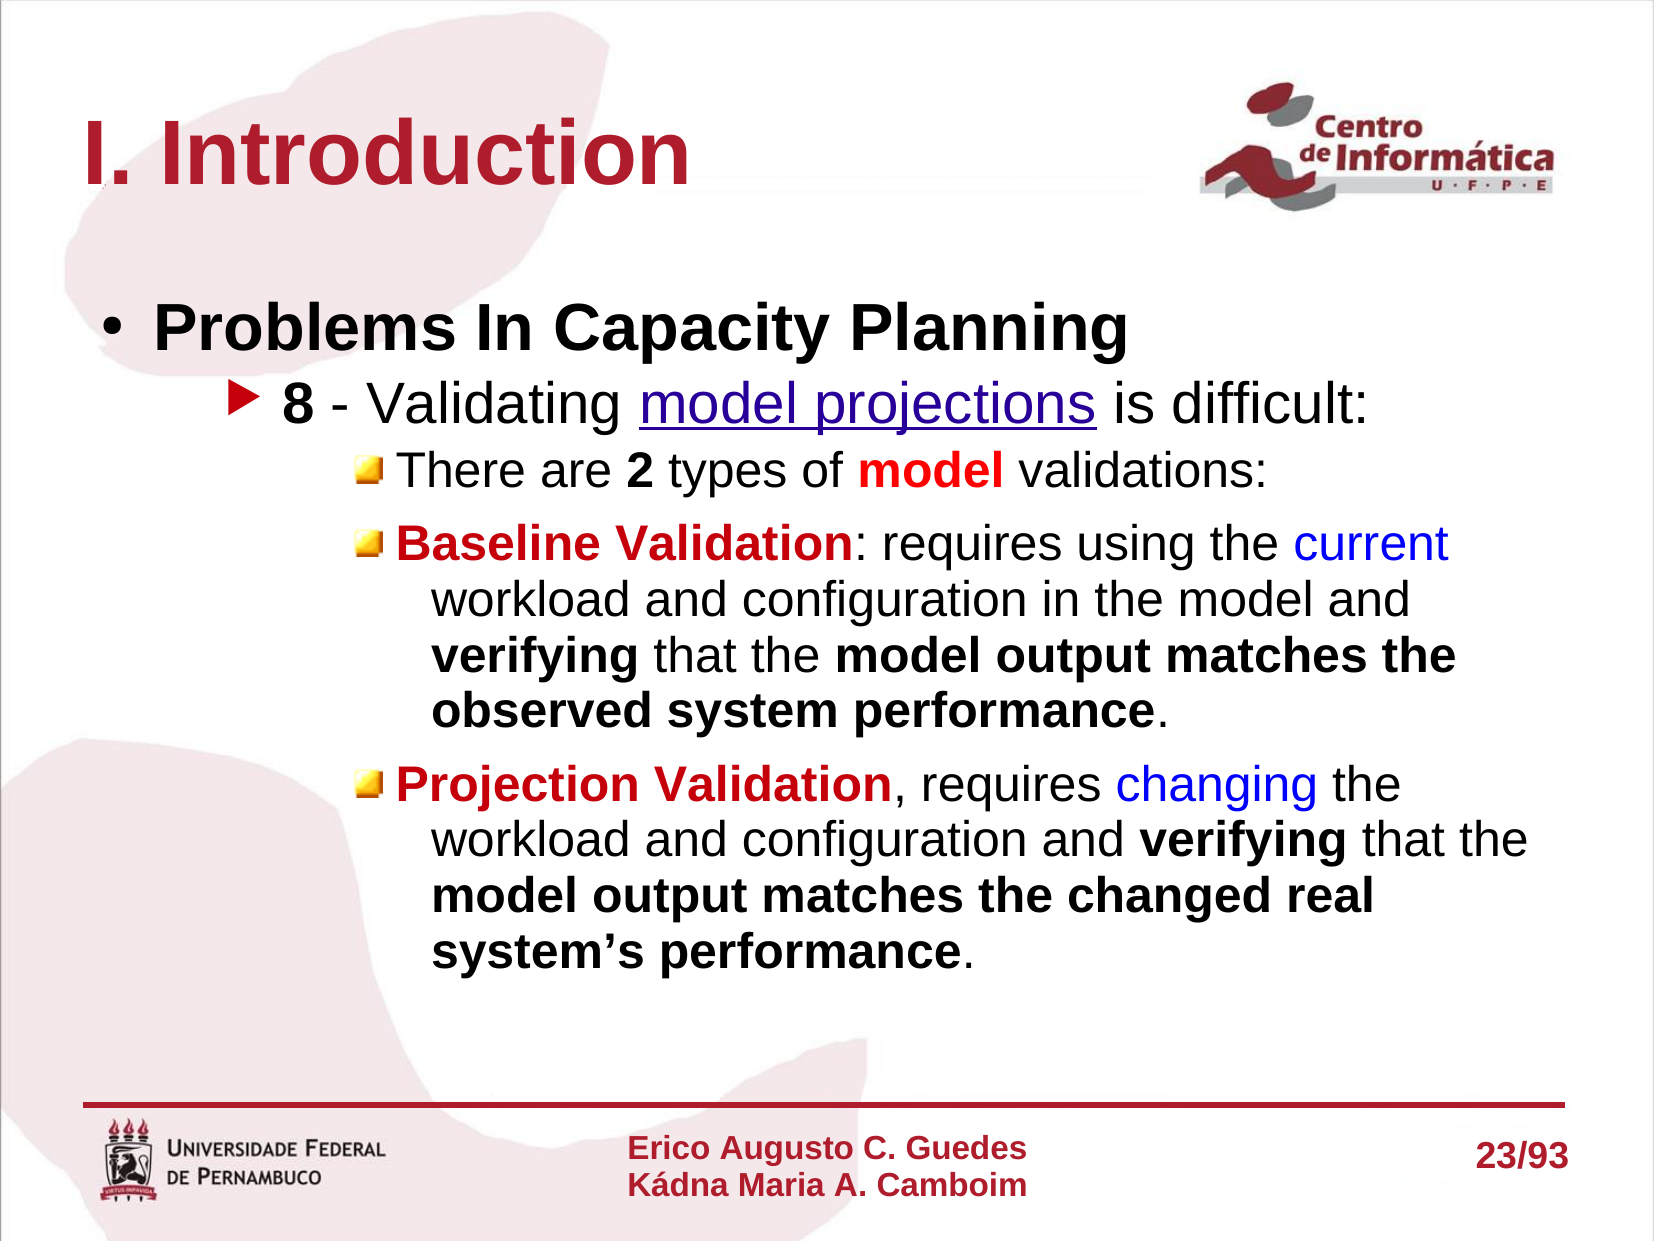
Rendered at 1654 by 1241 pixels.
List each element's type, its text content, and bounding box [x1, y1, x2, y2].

picture [0, 0, 1654, 1241]
title I. Introduction [82, 56, 1571, 250]
list Problems In Capacity Planning 8 - Validating model projections is difficult: There are 2 types of model validations: Baseline Validation: requires using the current workload and configuration in the model and verifying that the model output matches the observed system performance. Projection Validation, requires changing the workload and configuration and verifying that the model output matches the changed real system’s performance. [82, 290, 1571, 1094]
